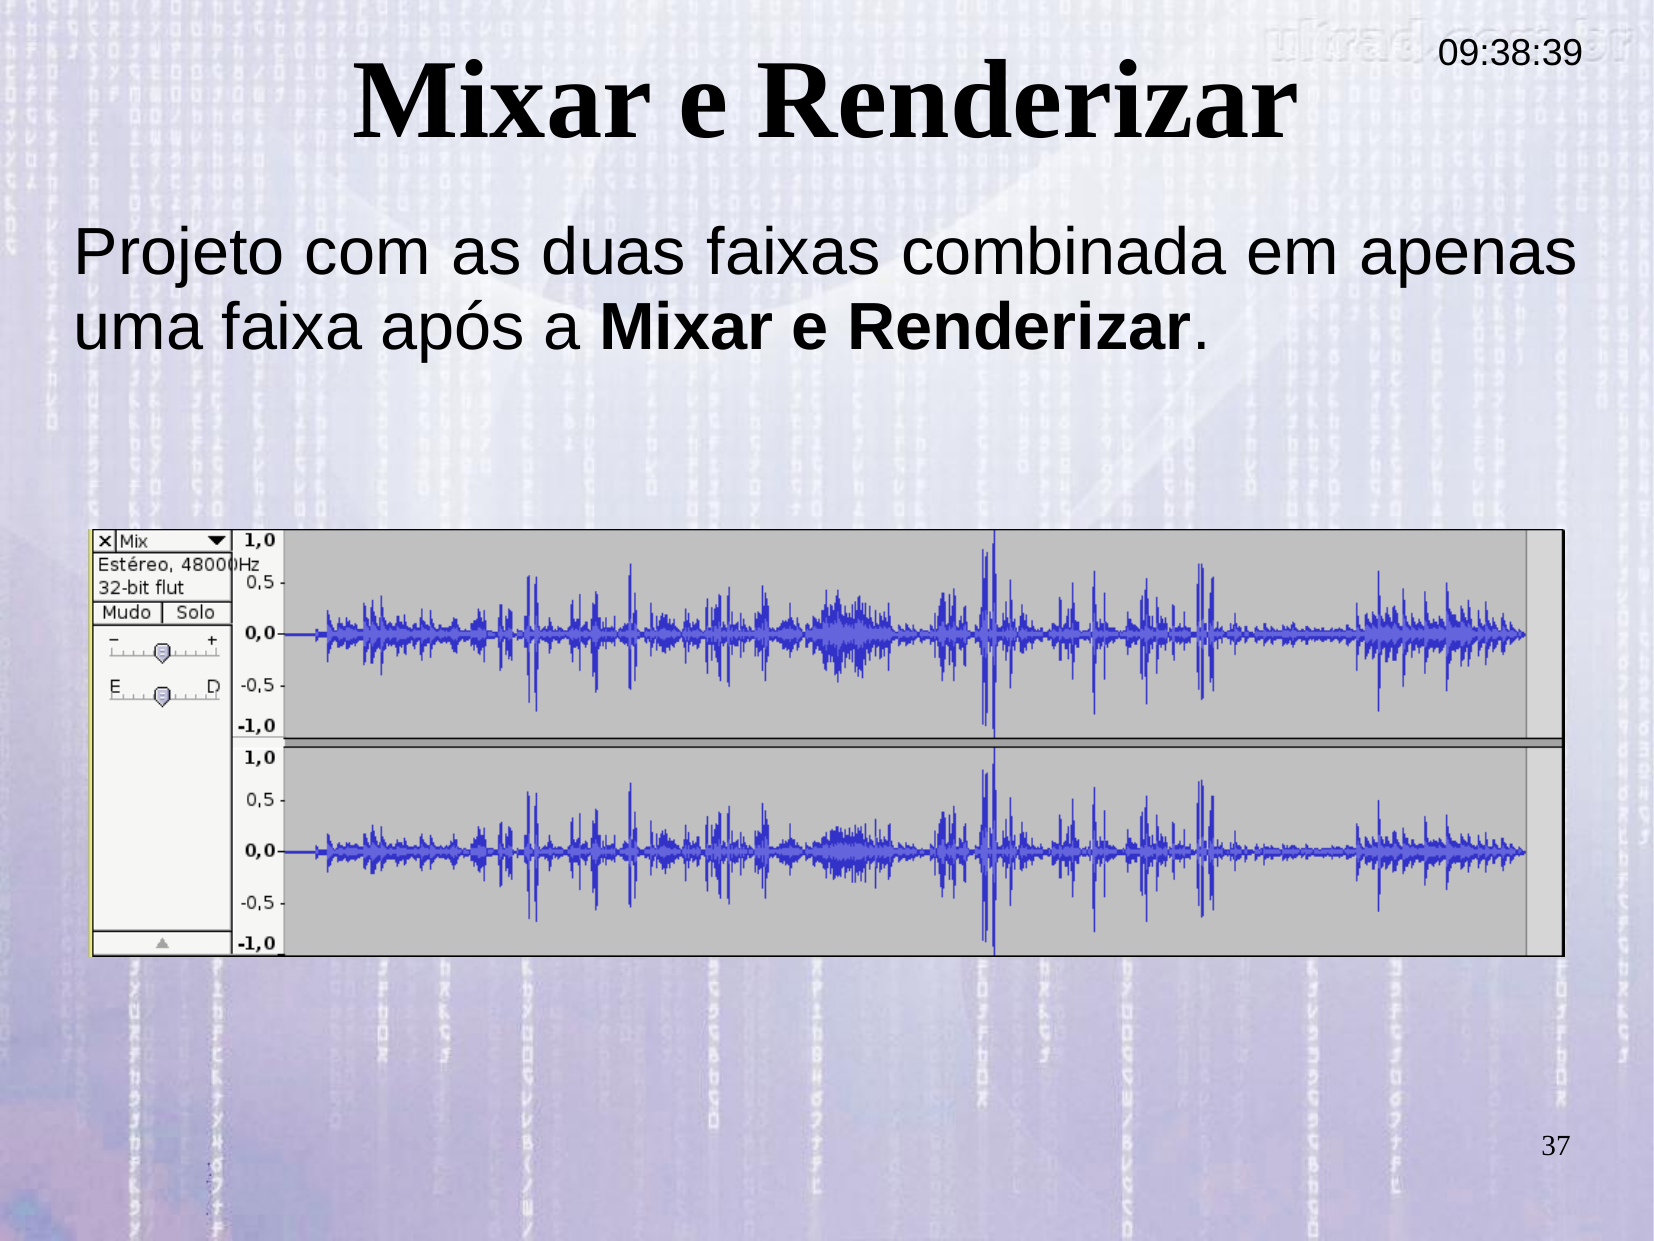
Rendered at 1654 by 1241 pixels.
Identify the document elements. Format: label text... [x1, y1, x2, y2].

text_box Mixar e Renderizar [29, 29, 1625, 191]
text_box 12:04:18 [1423, 23, 1631, 94]
picture [0, 0, 1654, 1241]
text_box Projeto com as duas faixas combinada em apenas uma faixa após a Mixar e Renderizar. [59, 206, 1595, 372]
